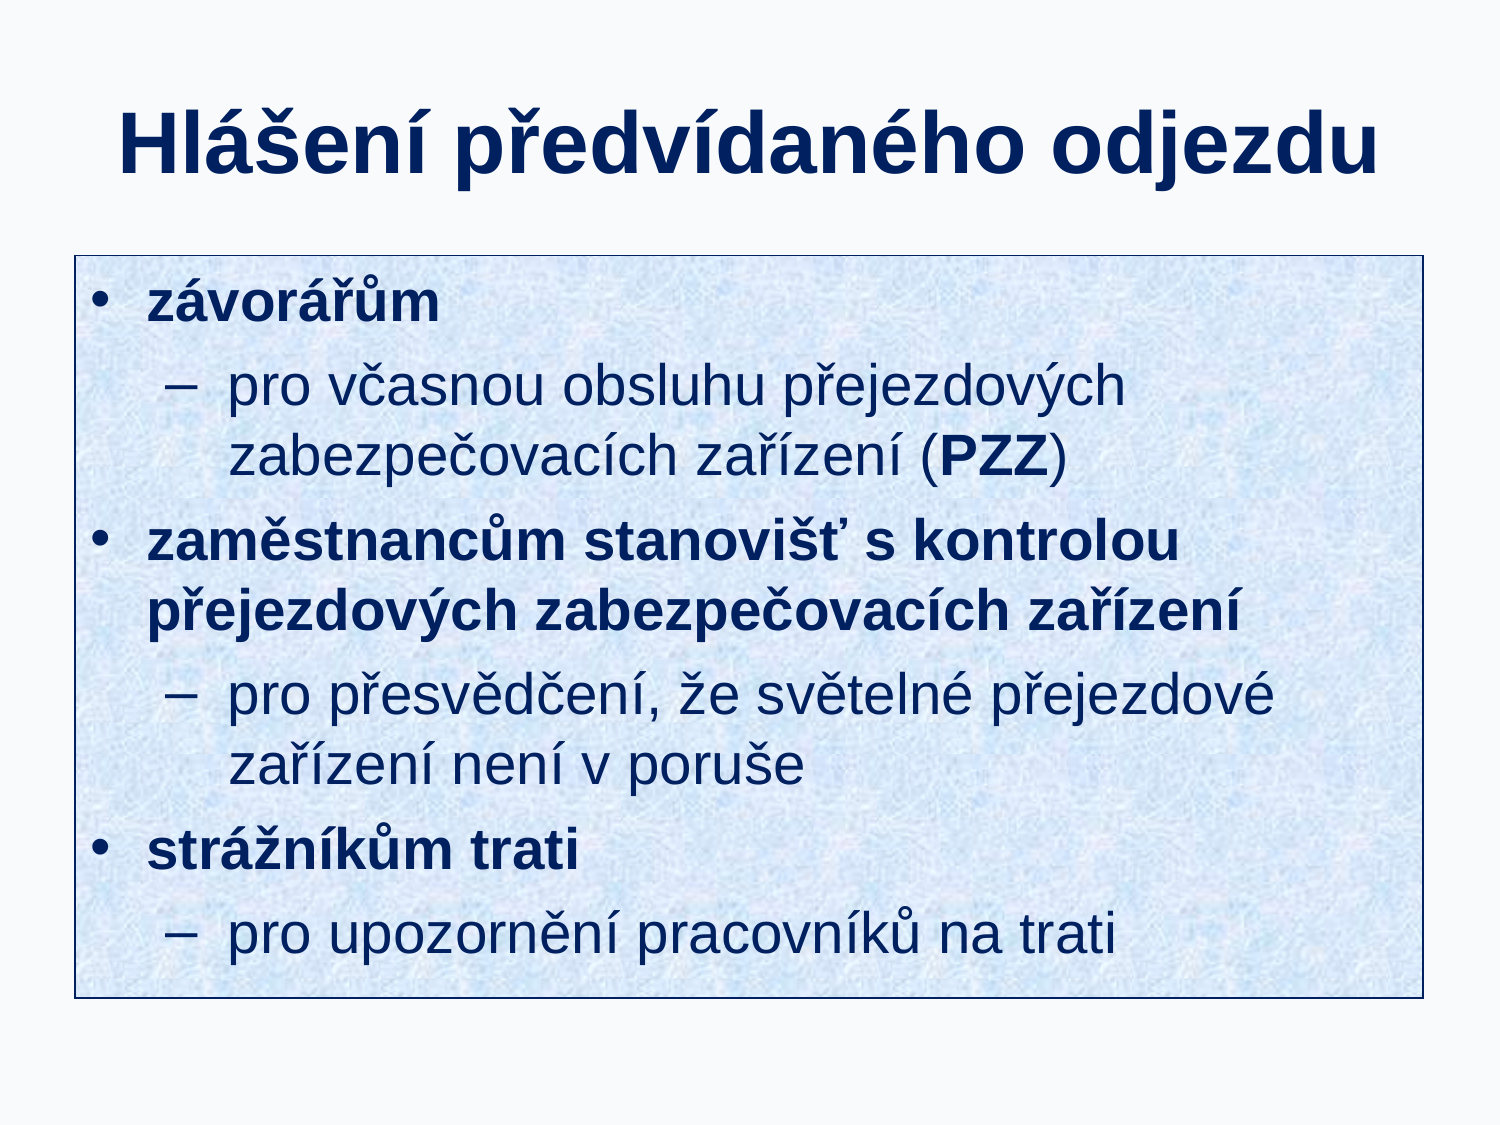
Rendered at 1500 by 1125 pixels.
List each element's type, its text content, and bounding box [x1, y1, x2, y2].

title Hlášení předvídaného odjezdu [75, 45, 1426, 233]
list závorářům pro včasnou obsluhu přejezdových zabezpečovacích zařízení (PZZ) zaměstnancům stanovišť s kontrolou přejezdových zabezpečovacích zařízení pro přesvědčení, že světelné přejezdové zařízení není v poruše strážníkům trati pro upozornění pracovníků na trati [74, 255, 1424, 998]
